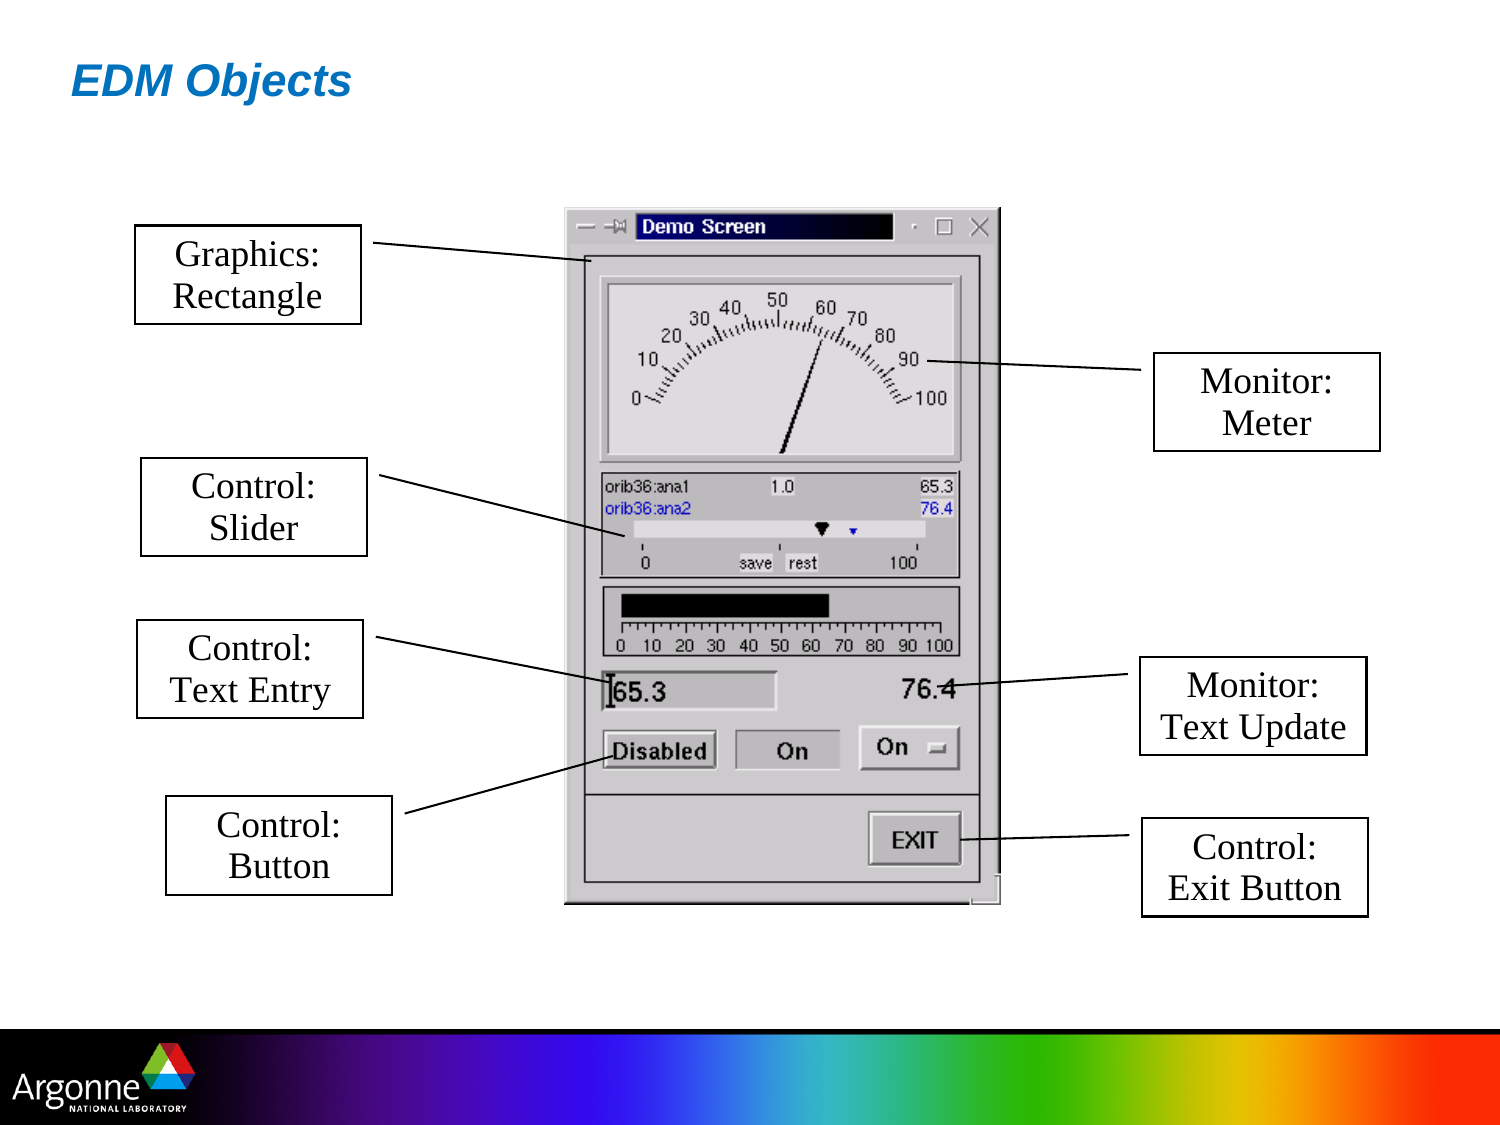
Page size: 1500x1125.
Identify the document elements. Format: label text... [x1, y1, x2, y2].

text_box Monitor: Meter [1154, 353, 1380, 451]
text_box Graphics: Rectangle [135, 226, 361, 324]
text_box Monitor: Text Update [1140, 657, 1366, 755]
text_box Control: Button [166, 796, 392, 895]
picture [0, 1029, 1500, 1125]
picture [564, 207, 1001, 905]
text_box Control: Exit Button [1142, 818, 1368, 916]
text_box Control: Text Entry [137, 620, 363, 718]
title EDM Objects [55, 40, 1361, 125]
text_box Control: Slider [141, 458, 367, 556]
